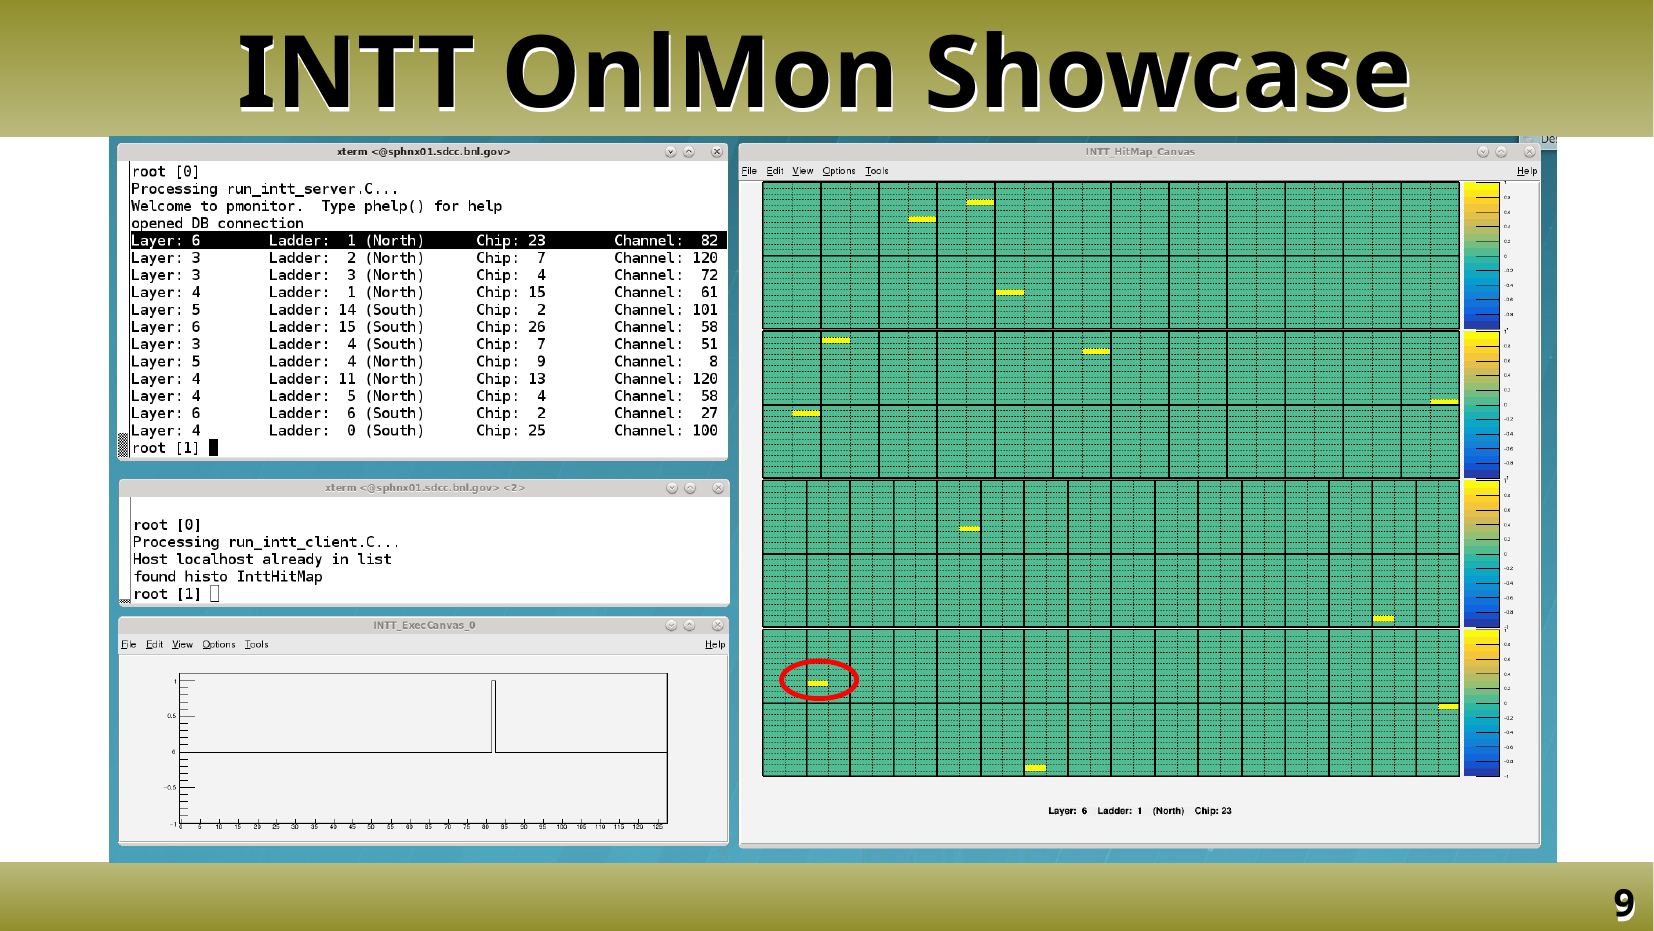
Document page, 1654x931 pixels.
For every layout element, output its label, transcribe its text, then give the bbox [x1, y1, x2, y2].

picture [109, 136, 1557, 863]
text_box INTT OnlMon Showcase [0, 0, 1651, 137]
text_box [0, 862, 1654, 931]
text_box 9 [825, 864, 1651, 931]
